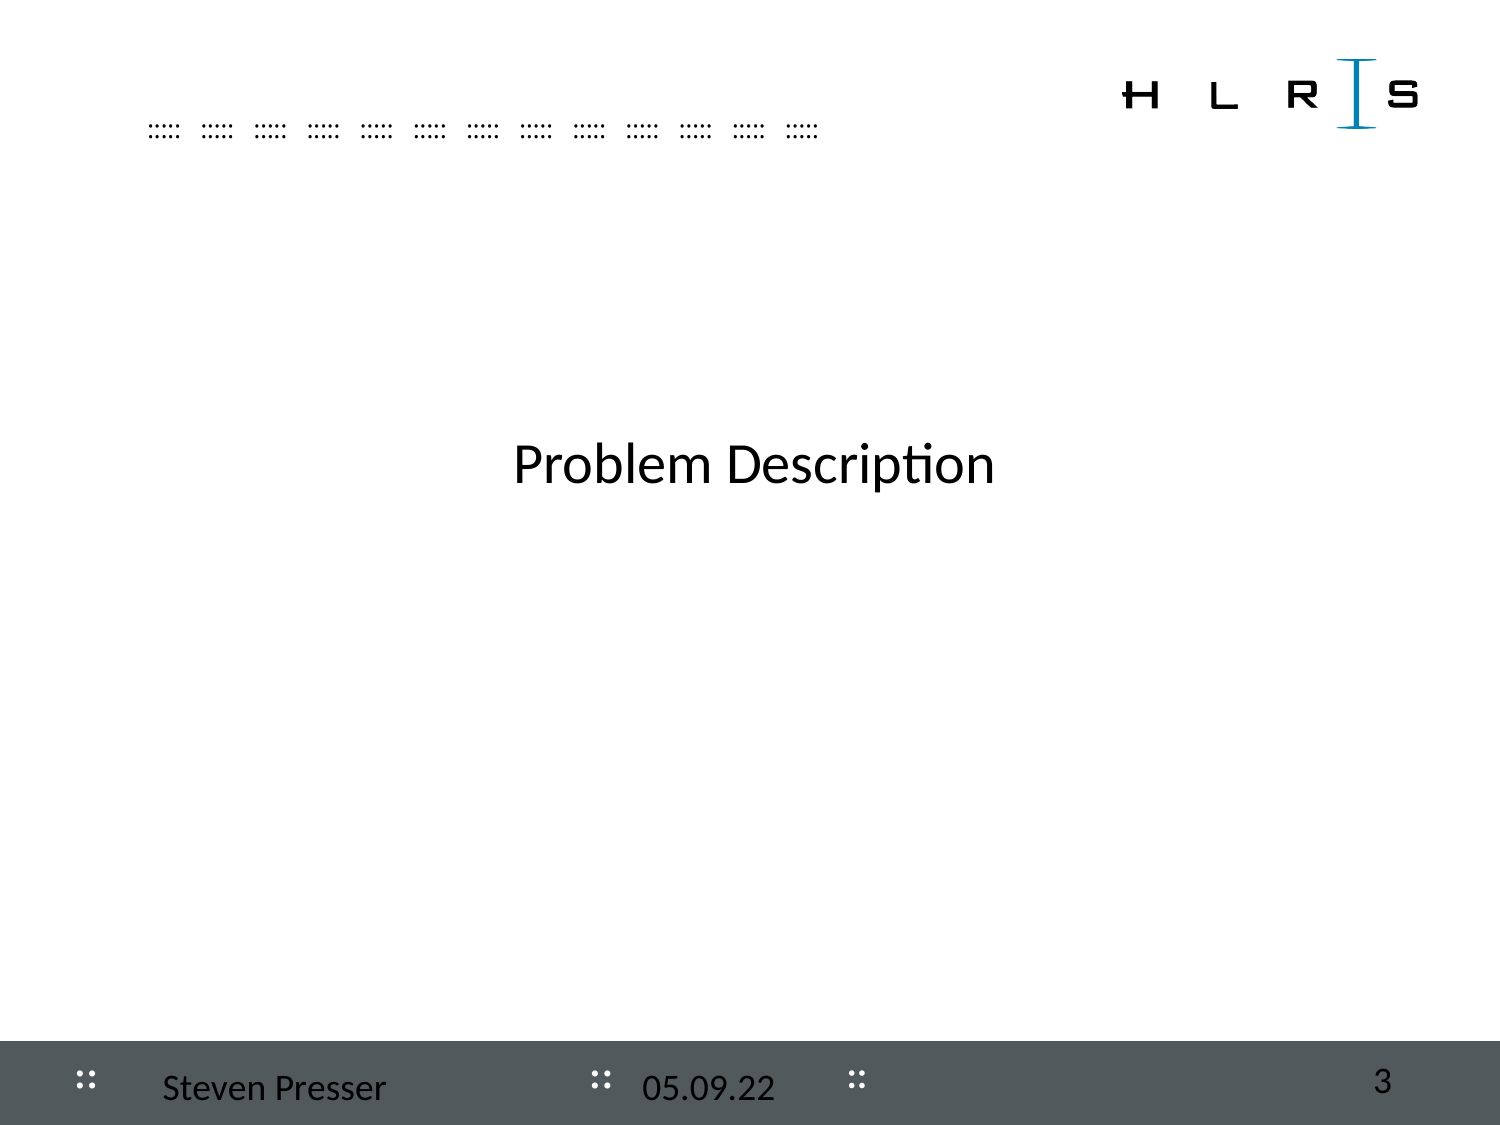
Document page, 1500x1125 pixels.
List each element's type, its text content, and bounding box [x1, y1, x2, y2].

subtitle Problem Description [46, 108, 1464, 829]
picture [1122, 59, 1353, 108]
picture [1360, 59, 1418, 108]
